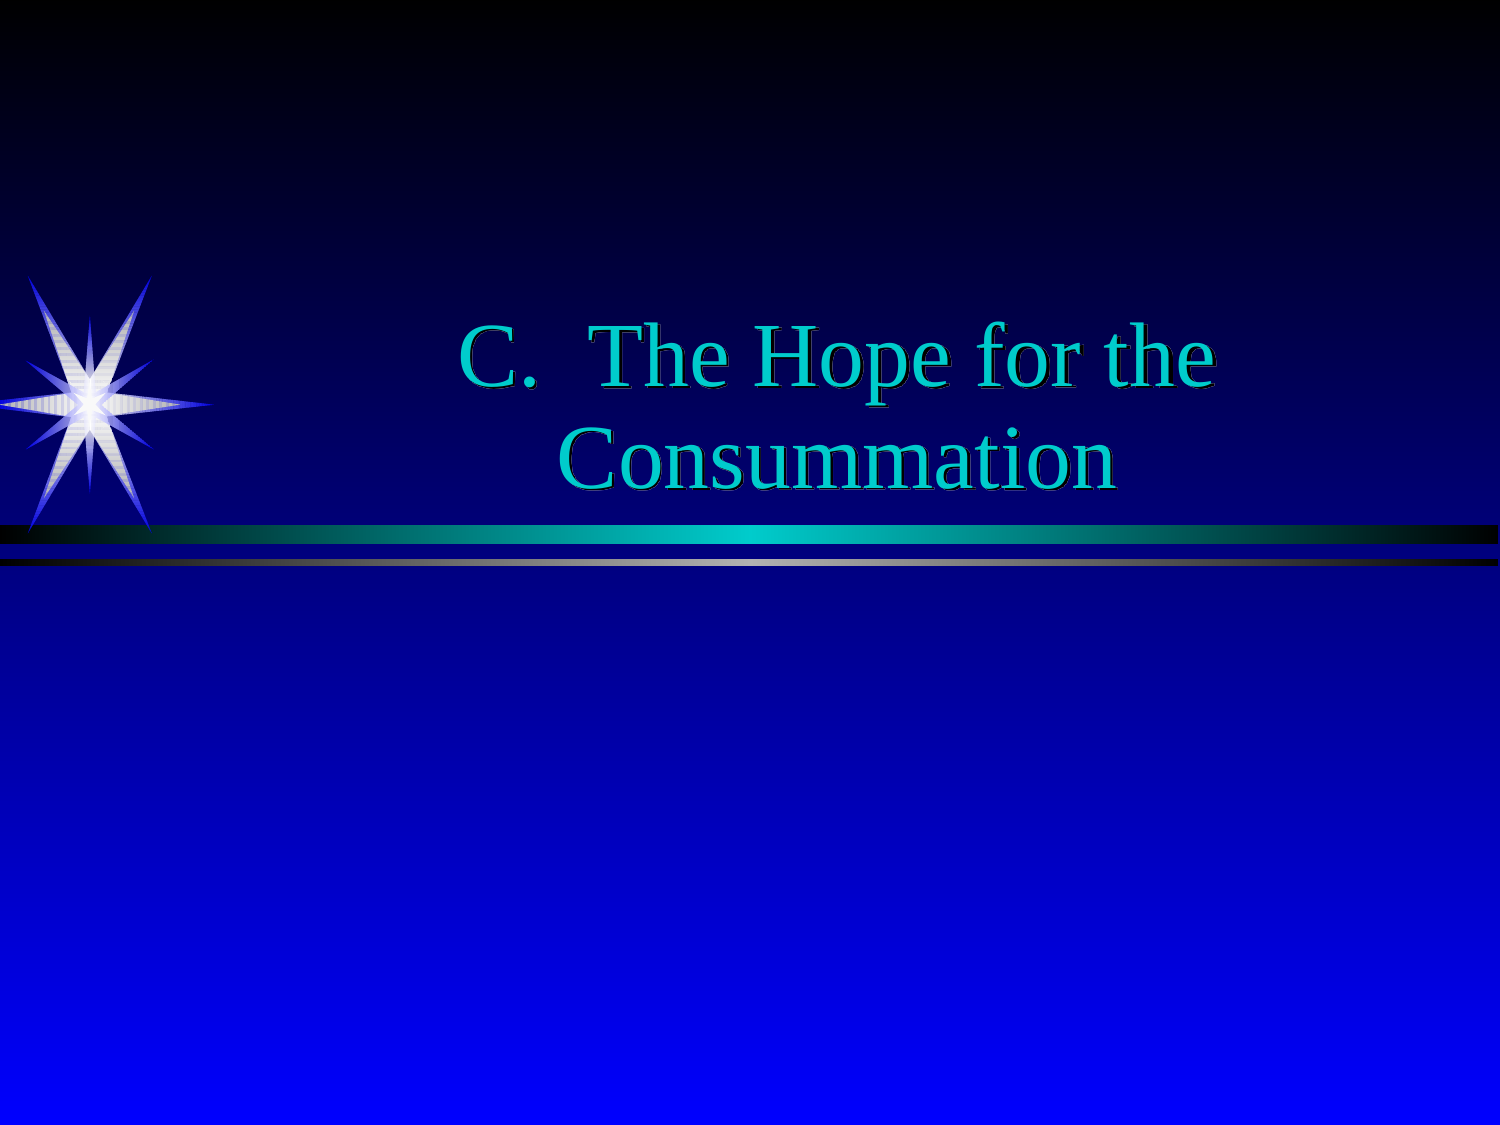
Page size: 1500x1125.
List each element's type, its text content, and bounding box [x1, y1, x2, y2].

title C. The Hope for the Consummation [200, 297, 1476, 516]
